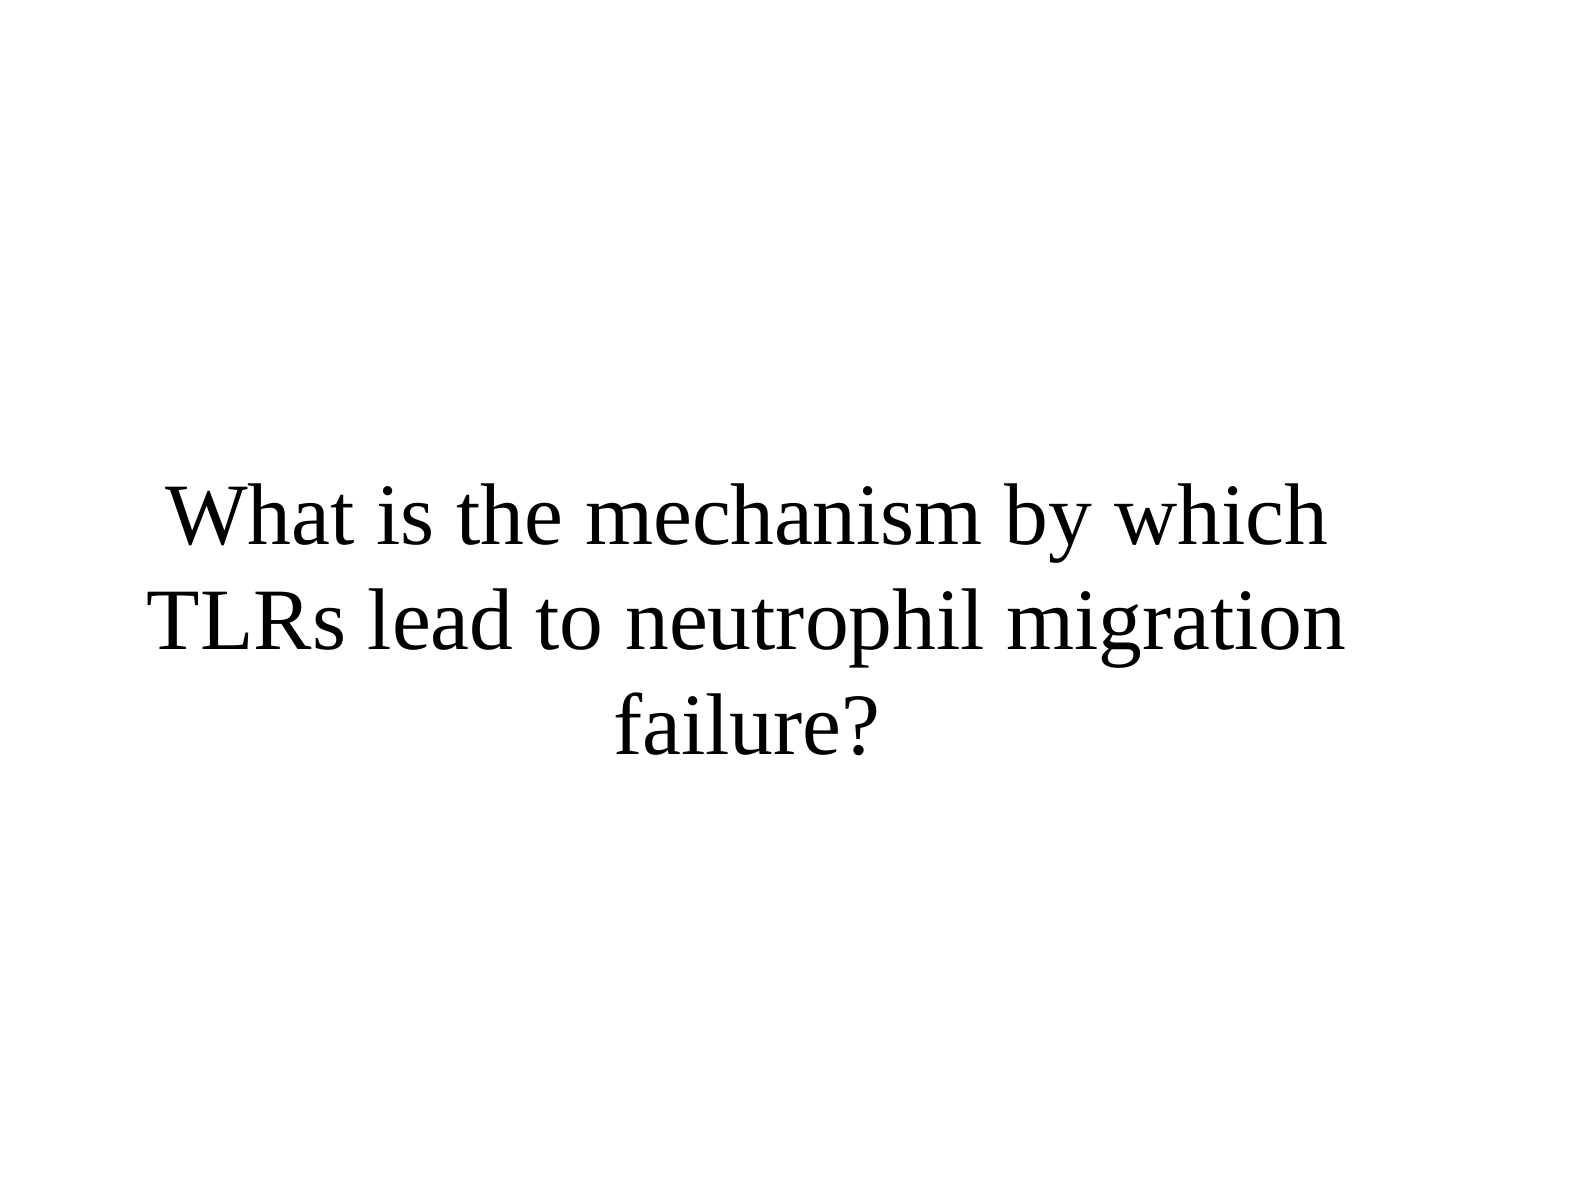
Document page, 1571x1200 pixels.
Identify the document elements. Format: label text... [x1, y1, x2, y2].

title What is the mechanism by which TLRs lead to neutrophil migration failure? [41, 448, 1453, 706]
